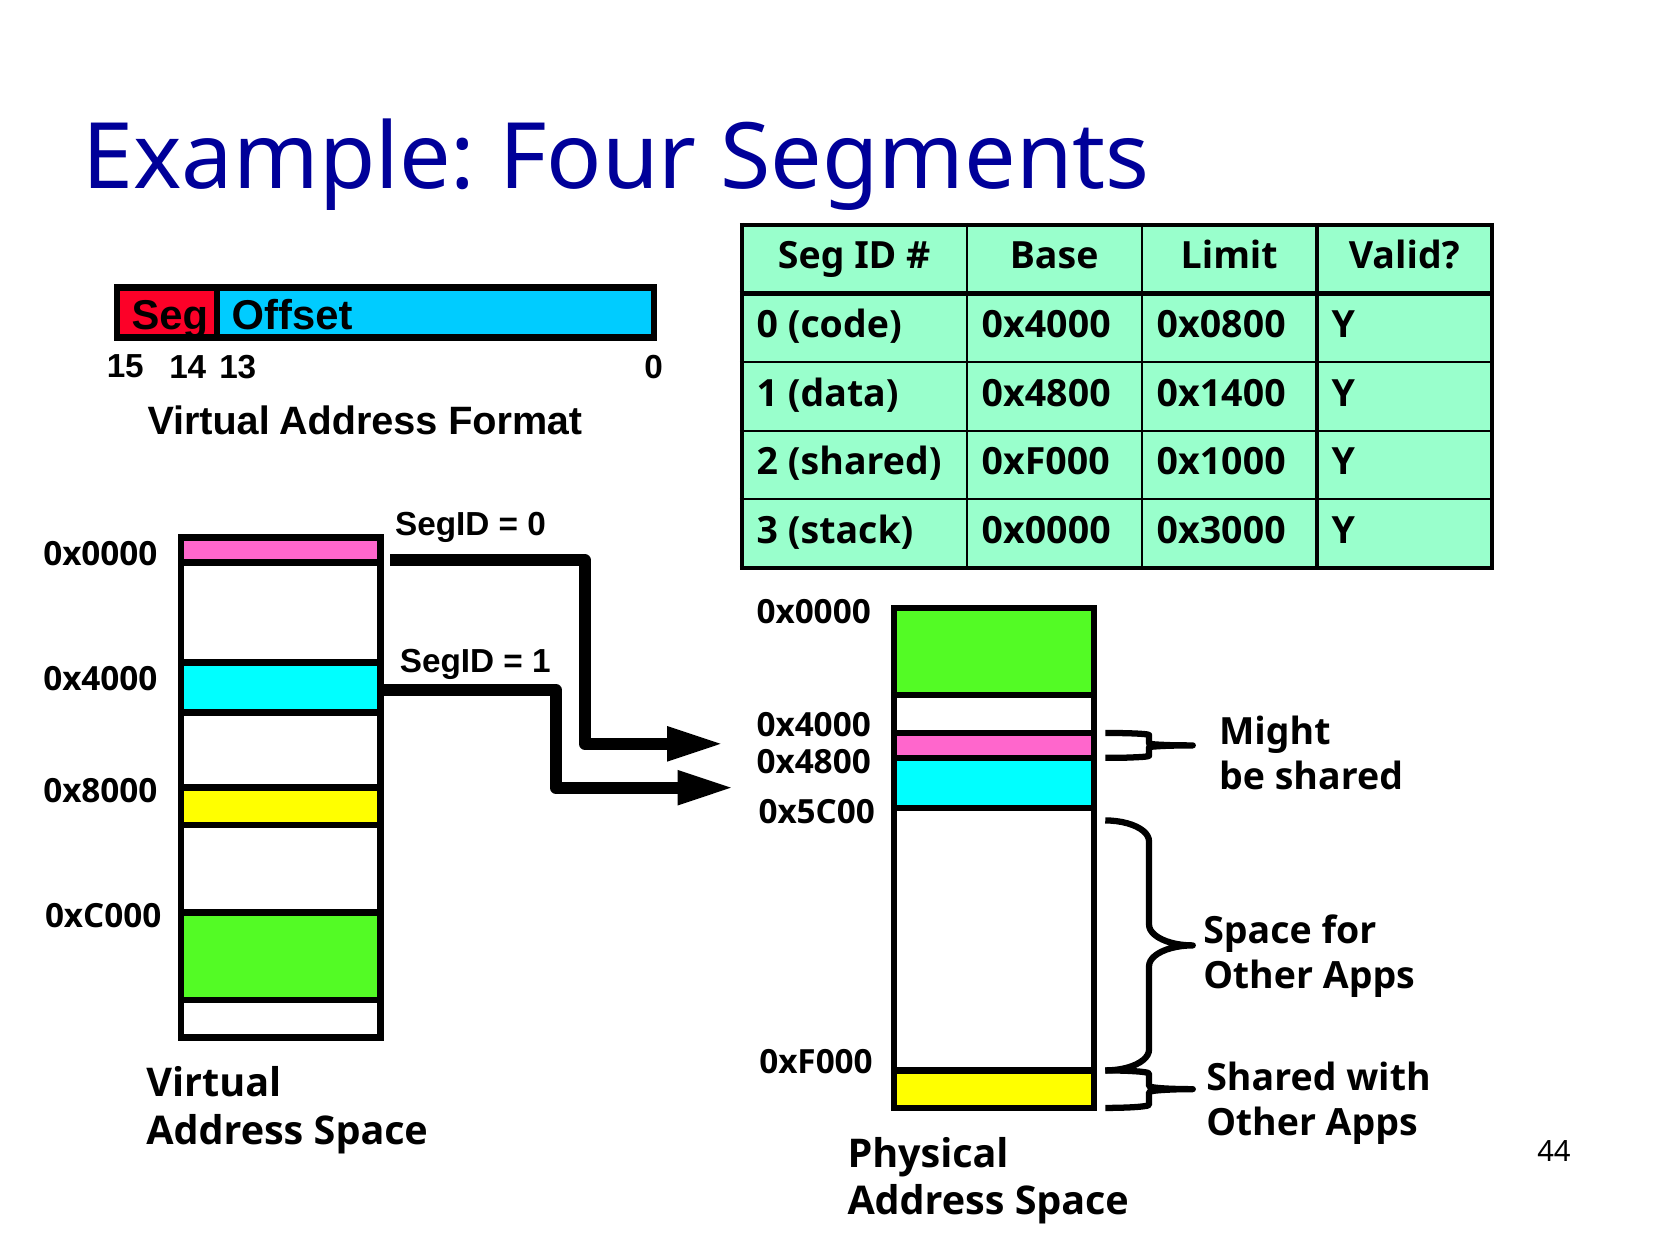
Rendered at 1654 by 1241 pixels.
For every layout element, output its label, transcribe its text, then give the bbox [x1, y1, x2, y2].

table_cell Y [1319, 296, 1490, 361]
text_box Seg [116, 287, 217, 337]
text_box Offset [217, 287, 655, 338]
text_box 15 [92, 337, 159, 392]
table_cell Y [1319, 363, 1490, 430]
text_box 14 [192, 360, 198, 370]
text_box Space for Other Apps [1188, 898, 1431, 1004]
text_box 0xF000 [744, 1032, 888, 1088]
text_box [184, 916, 377, 1000]
text_box 0 [629, 337, 678, 393]
table_cell 1 (data) [744, 363, 966, 430]
table_cell 0x4800 [968, 363, 1141, 430]
text_box 0x4000 [741, 695, 886, 750]
table_cell 0x3000 [1143, 500, 1315, 566]
table_cell 0x4000 [968, 296, 1141, 361]
text_box [894, 607, 1095, 696]
text_box 0x4000 [28, 649, 173, 705]
text_box Virtual Address Format [132, 387, 598, 450]
table_cell 0xF000 [968, 432, 1141, 498]
text_box 13 [204, 337, 272, 387]
text_box [894, 1070, 1095, 1108]
text_box 0x4800 [741, 750, 886, 788]
text_box [180, 787, 381, 825]
text_box 0x0000 [741, 582, 886, 638]
text_box [894, 732, 1095, 808]
table_cell 0x1400 [1143, 363, 1315, 430]
text_box 0x8000 [28, 762, 173, 817]
text_box Shared with Other Apps [1191, 1045, 1446, 1150]
table_cell 0x0800 [1143, 296, 1315, 361]
text_box Might be shared [1204, 699, 1419, 805]
text_box Virtual Address Space [131, 1049, 444, 1160]
text_box 0x5C00 [743, 782, 890, 838]
text_box Physical Address Space [832, 1120, 1145, 1230]
table_cell Y [1319, 432, 1490, 498]
text_box SegID = 0 [380, 494, 561, 550]
text_box [180, 537, 381, 563]
text_box Seg [190, 311, 199, 325]
text_box 14 [159, 337, 204, 387]
text_box 0xC000 [30, 887, 177, 942]
table_cell 0x1000 [1143, 432, 1315, 498]
table_cell 3 (stack) [744, 500, 966, 566]
text_box SegID = 1 [385, 631, 566, 687]
table_cell 2 (shared) [744, 432, 966, 498]
table_cell 0 (code) [744, 296, 966, 361]
text_box 0x0000 [28, 524, 173, 580]
table_header Limit [1143, 227, 1315, 291]
table_header Base [968, 227, 1141, 291]
table_header Seg ID # [744, 227, 966, 291]
table_cell 0x0000 [968, 500, 1141, 566]
title Example: Four Segments [82, 49, 1571, 257]
table_cell Y [1319, 500, 1490, 566]
table_header Valid? [1319, 227, 1490, 291]
text_box [180, 662, 381, 713]
